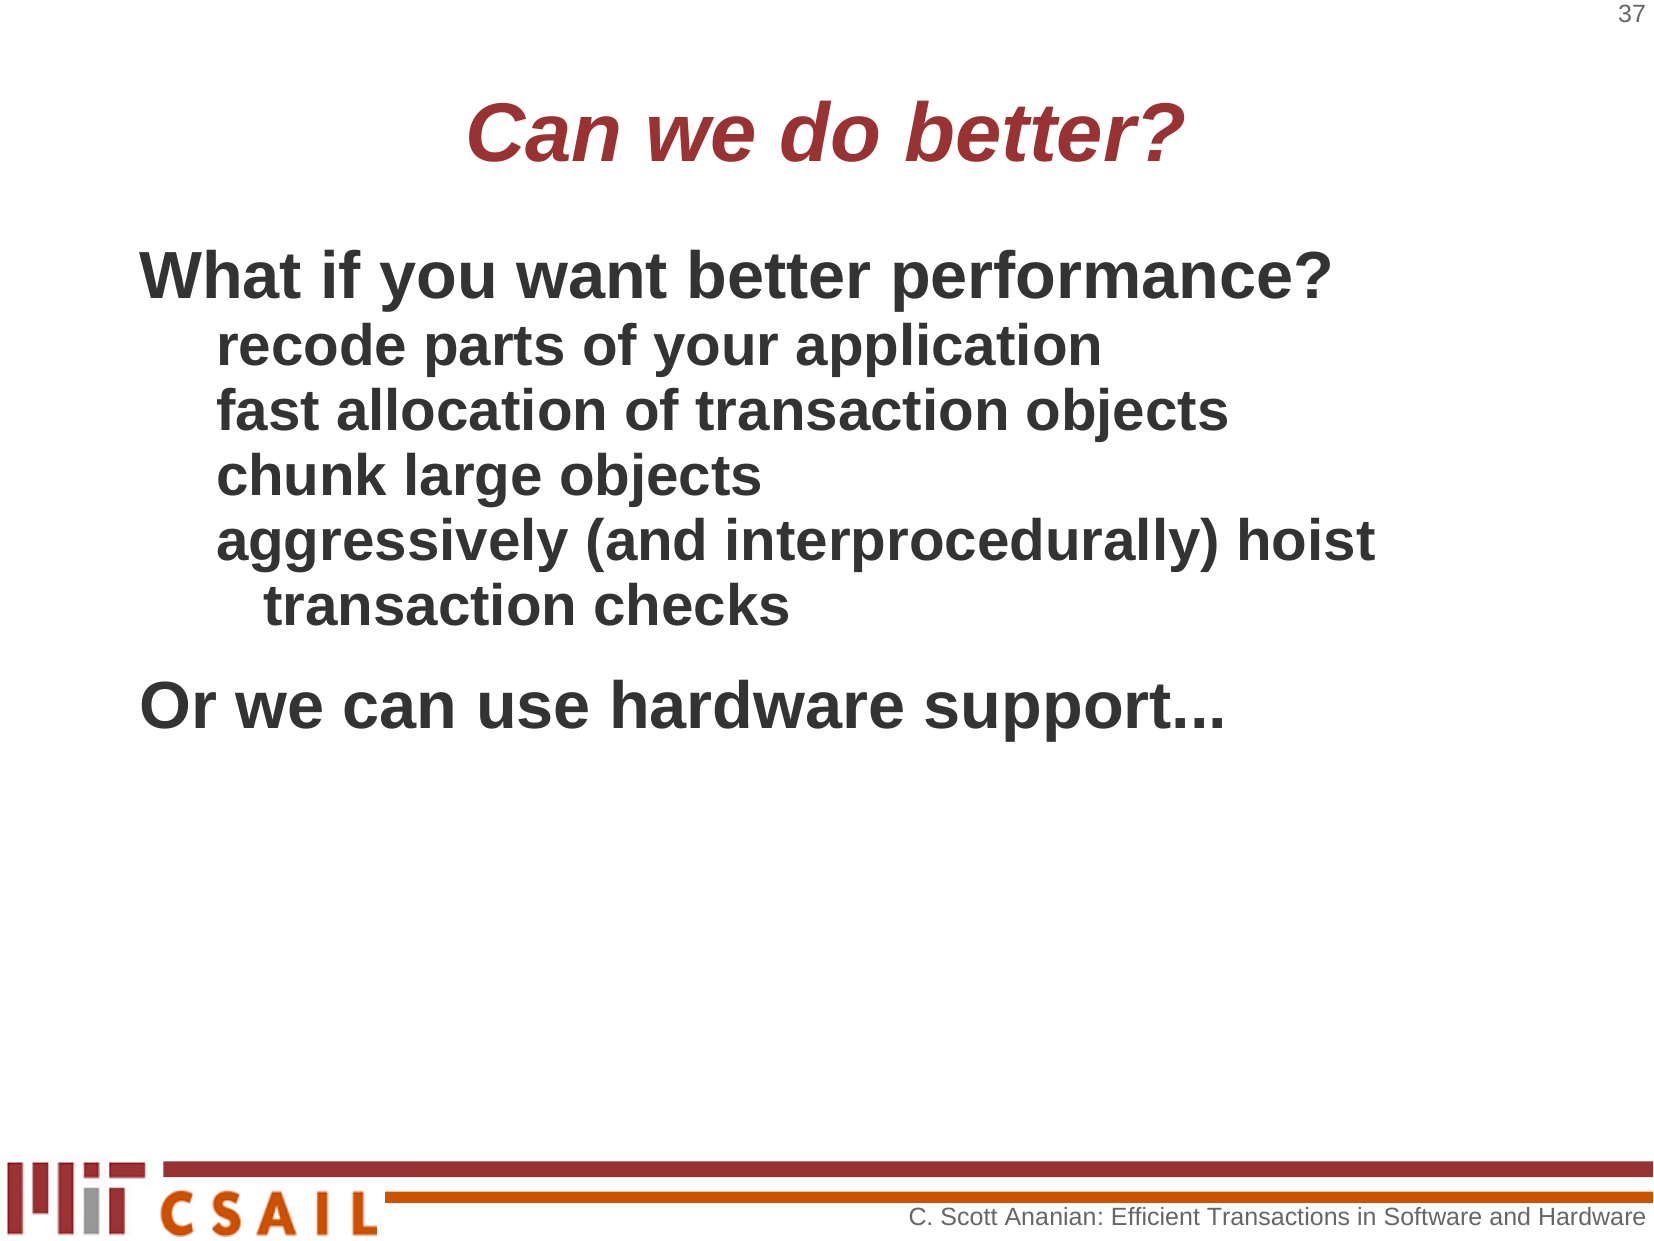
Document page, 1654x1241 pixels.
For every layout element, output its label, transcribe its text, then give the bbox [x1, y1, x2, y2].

title Can we do better? [52, 28, 1601, 237]
list What if you want better performance? recode parts of your application fast allocation of transaction objects chunk large objects aggressively (and interprocedurally) hoist transaction checks Or we can use hardware support... [121, 237, 1561, 1133]
picture [0, 1155, 377, 1237]
